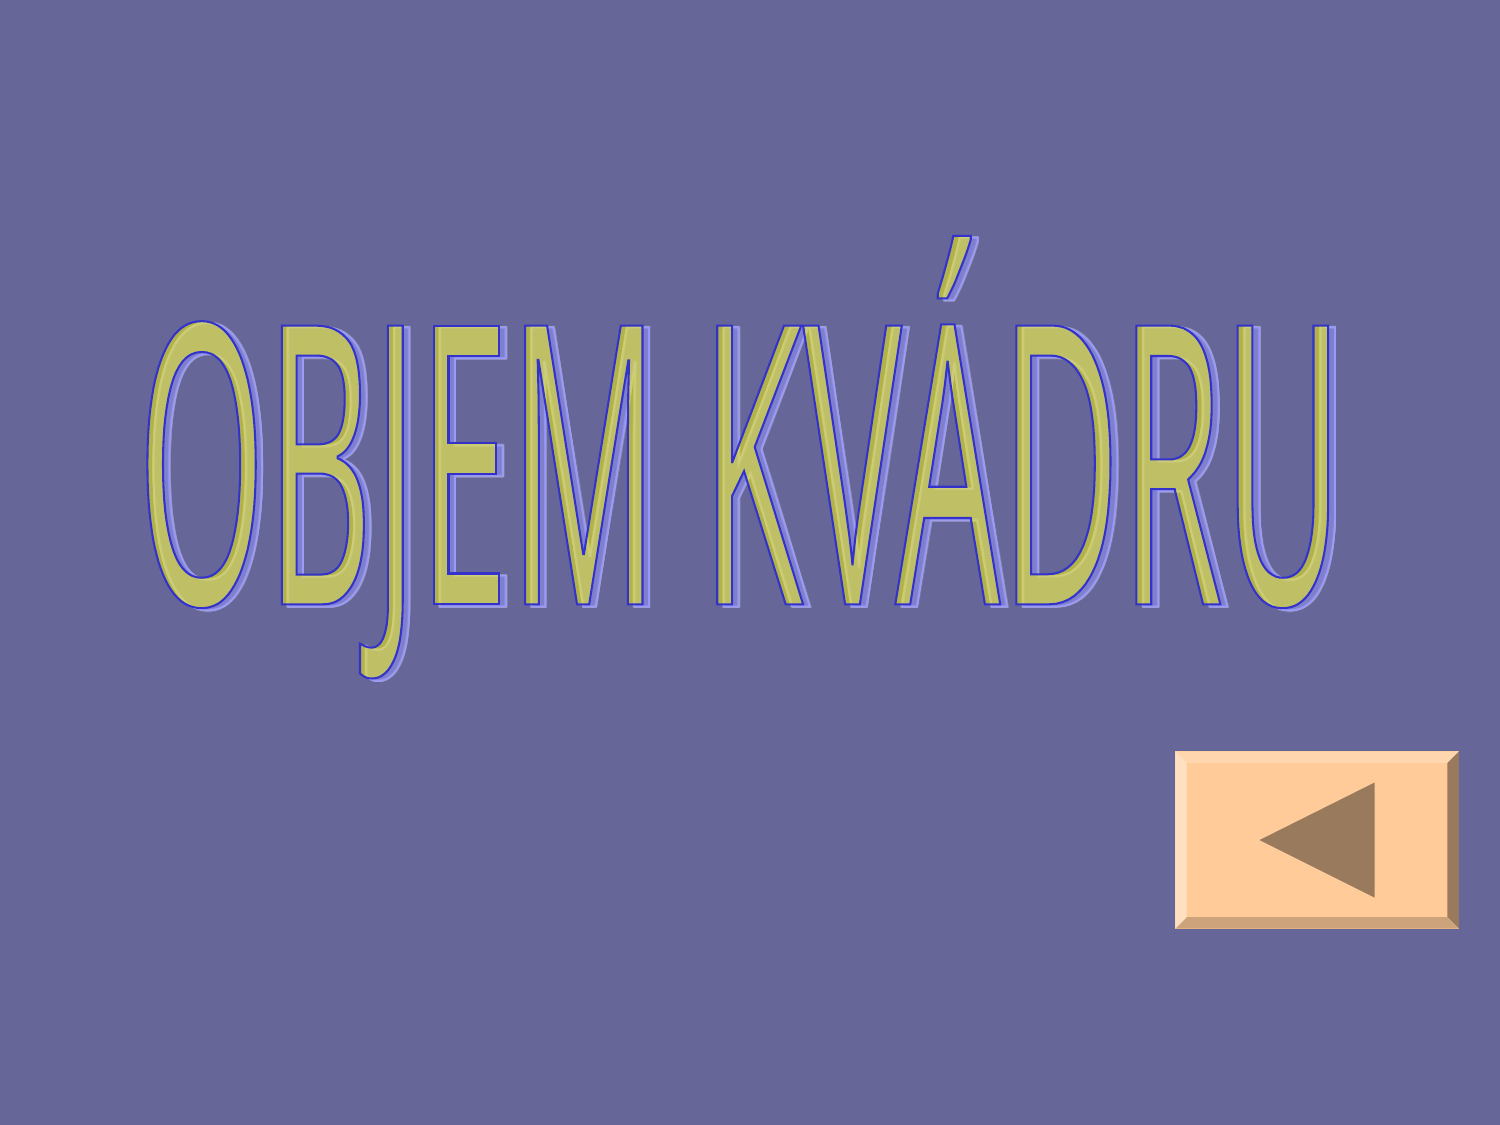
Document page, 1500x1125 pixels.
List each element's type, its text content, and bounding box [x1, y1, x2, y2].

text_box OBJEM KVÁDRU [1016, 325, 1111, 605]
text_box OBJEM KVÁDRU [360, 325, 403, 679]
text_box OBJEM KVÁDRU [525, 325, 643, 605]
text_box OBJEM KVÁDRU [803, 325, 902, 605]
text_box OBJEM KVÁDRU [147, 321, 256, 609]
text_box OBJEM KVÁDRU [717, 325, 804, 605]
text_box OBJEM KVÁDRU [937, 235, 971, 299]
text_box [1176, 751, 1459, 929]
text_box OBJEM KVÁDRU [433, 325, 500, 605]
text_box OBJEM KVÁDRU [895, 324, 1001, 605]
text_box OBJEM KVÁDRU [1237, 325, 1329, 609]
text_box OBJEM KVÁDRU [281, 325, 364, 605]
text_box OBJEM KVÁDRU [1136, 325, 1221, 605]
